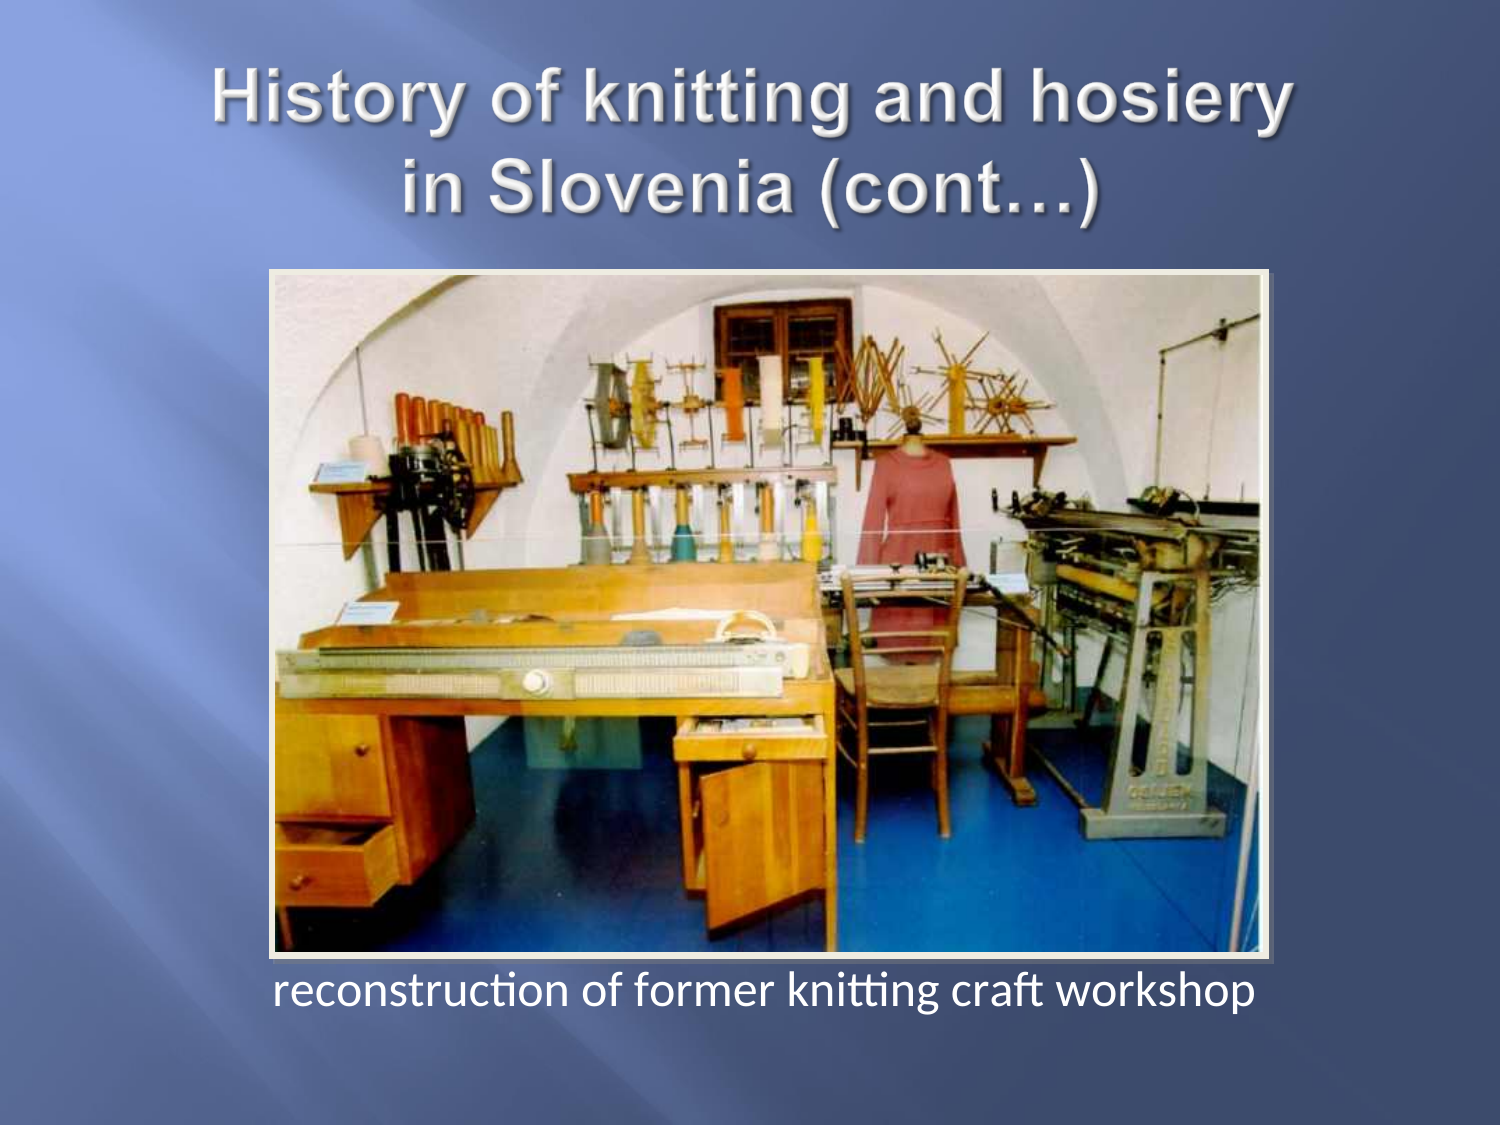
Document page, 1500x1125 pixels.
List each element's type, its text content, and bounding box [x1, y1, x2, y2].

picture [0, 0, 1500, 1125]
text_box reconstruction of former knitting craft workshop [257, 949, 1278, 1025]
text_box [75, 21, 1426, 285]
